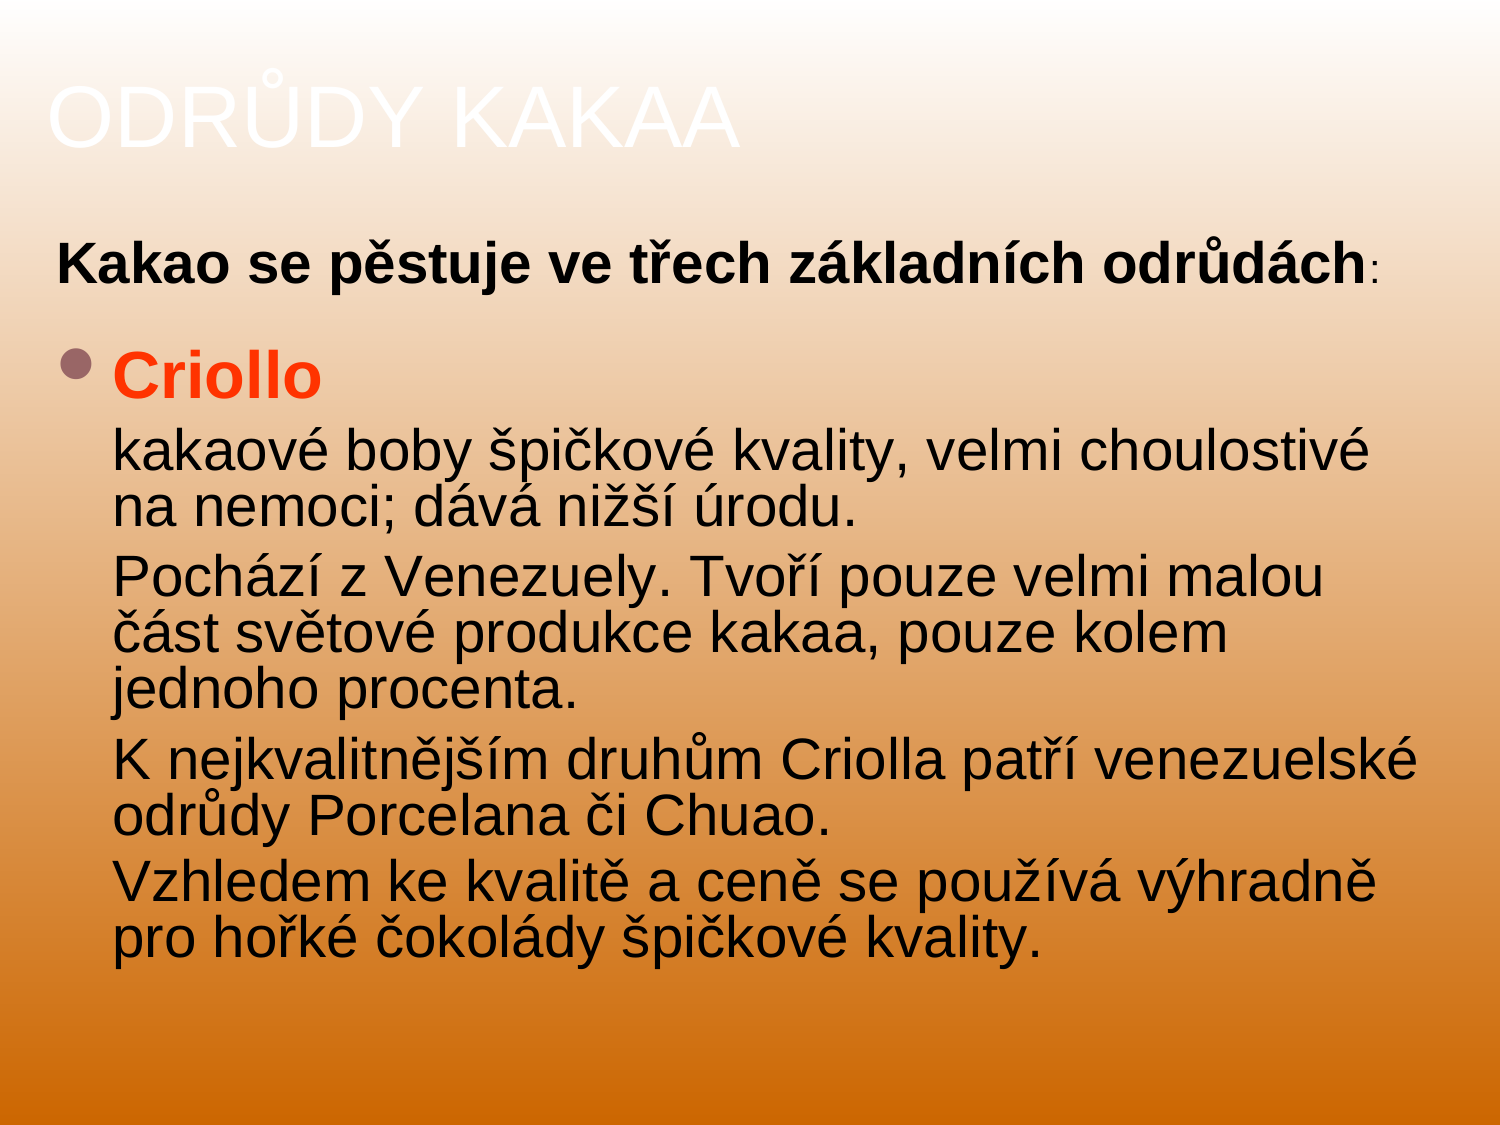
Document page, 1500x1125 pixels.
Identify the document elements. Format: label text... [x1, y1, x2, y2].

title ODRŮDY KAKAA [31, 37, 1347, 188]
list Kakao se pěstuje ve třech základních odrůdách: Criollo kakaové boby špičkové kvality, velmi choulostivé na nemoci; dává nižší úrodu. Pochází z Venezuely. Tvoří pouze velmi malou část světové produkce kakaa, pouze kolem jednoho procenta. K nejkvalitnějším druhům Criolla patří venezuelské odrůdy Porcelana či Chuao. Vzhledem ke kvalitě a ceně se používá výhradně pro hořké čokolády špičkové kvality. [41, 231, 1447, 1083]
